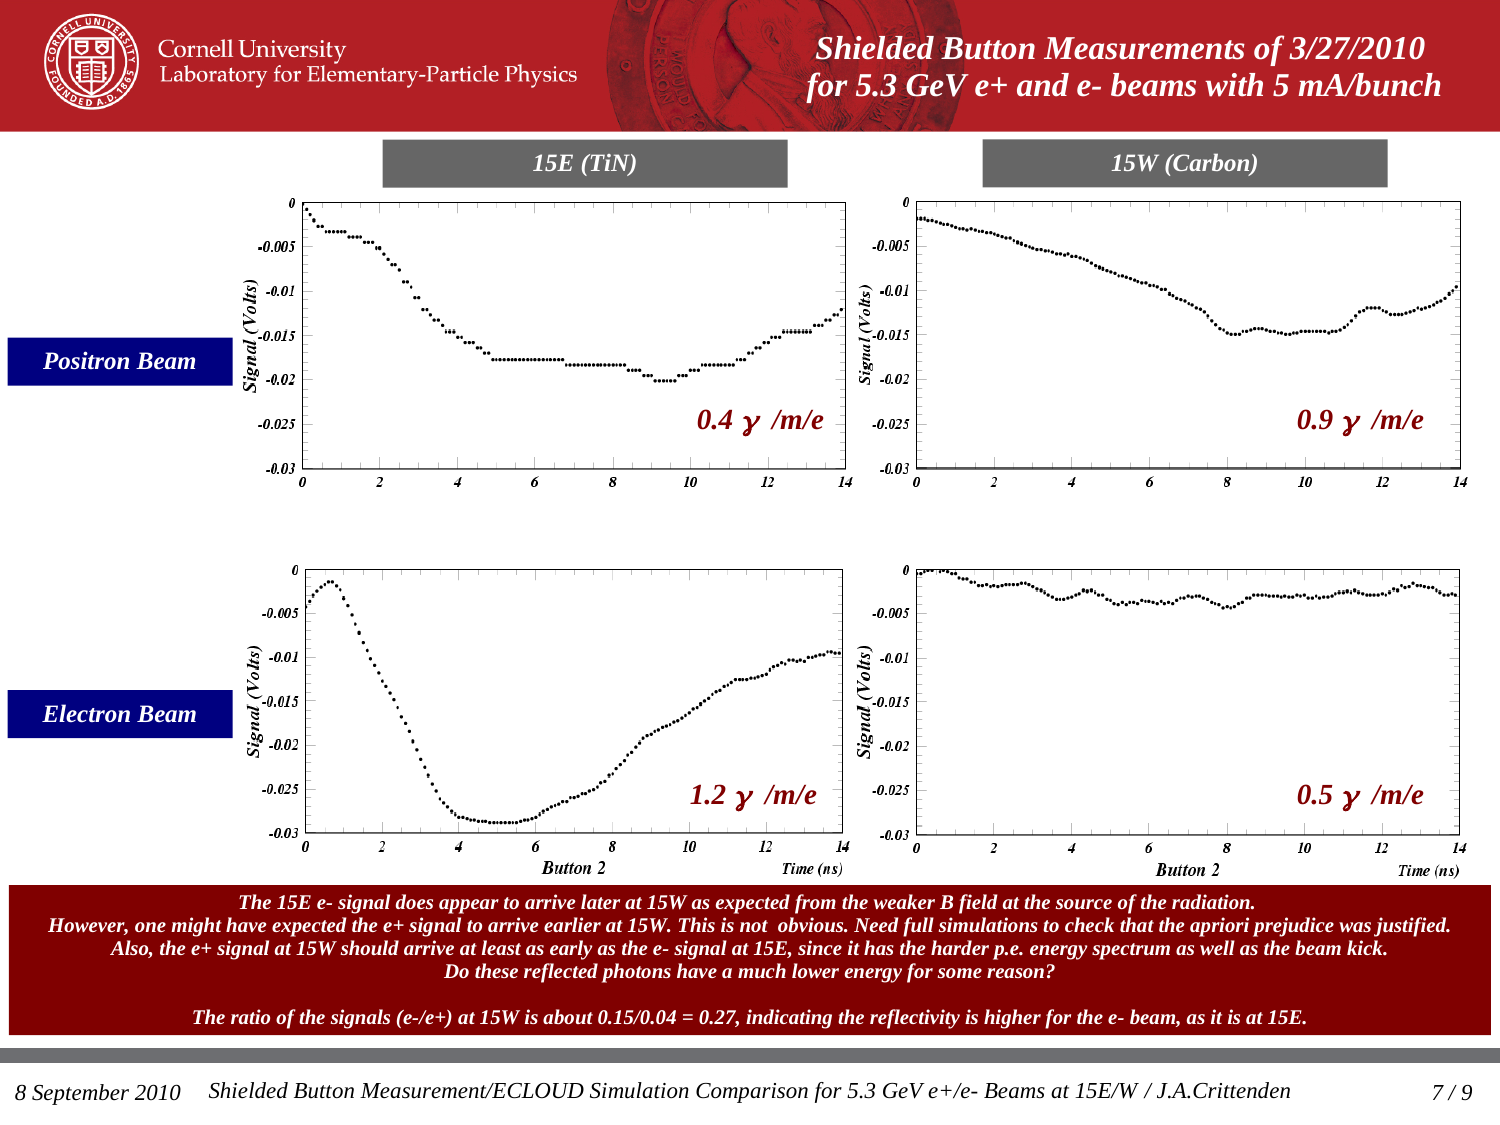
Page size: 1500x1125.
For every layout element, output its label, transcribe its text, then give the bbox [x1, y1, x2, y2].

text_box 0.4 g /m/e [682, 396, 826, 451]
text_box Electron Beam [7, 690, 233, 739]
picture [240, 194, 1471, 494]
picture [240, 562, 1471, 886]
text_box 15W (Carbon) [982, 139, 1388, 188]
text_box Positron Beam [7, 337, 233, 386]
picture [0, 0, 1500, 132]
text_box Shielded Button Measurements of 3/27/2010 for 5.3 GeV e+ and e- beams with 5 mA/bunch [750, 29, 1500, 106]
text_box 0.9 g /m/e [1282, 396, 1426, 451]
text_box 1.2 g /m/e [675, 771, 818, 826]
text_box 15E (TiN) [382, 139, 788, 188]
text_box The 15E e- signal does appear to arrive later at 15W as expected from the weaker B field at the source of the radiation. However, one might have expected the e+ signal to arrive earlier at 15W. This is not obvious. Need full simulations to check that the apriori prejudice was justified. Also, the e+ signal at 15W should arrive at least as early as the e- signal at 15E, since it has the harder p.e. energy spectrum as well as the beam kick. Do these reflected photons have a much lower energy for some reason? The ratio of the signals (e-/e+) at 15W is about 0.15/0.04 = 0.27, indicating the reflectivity is higher for the e- beam, as it is at 15E. [8, 885, 1491, 1036]
text_box 0.5 g /m/e [1282, 771, 1426, 826]
